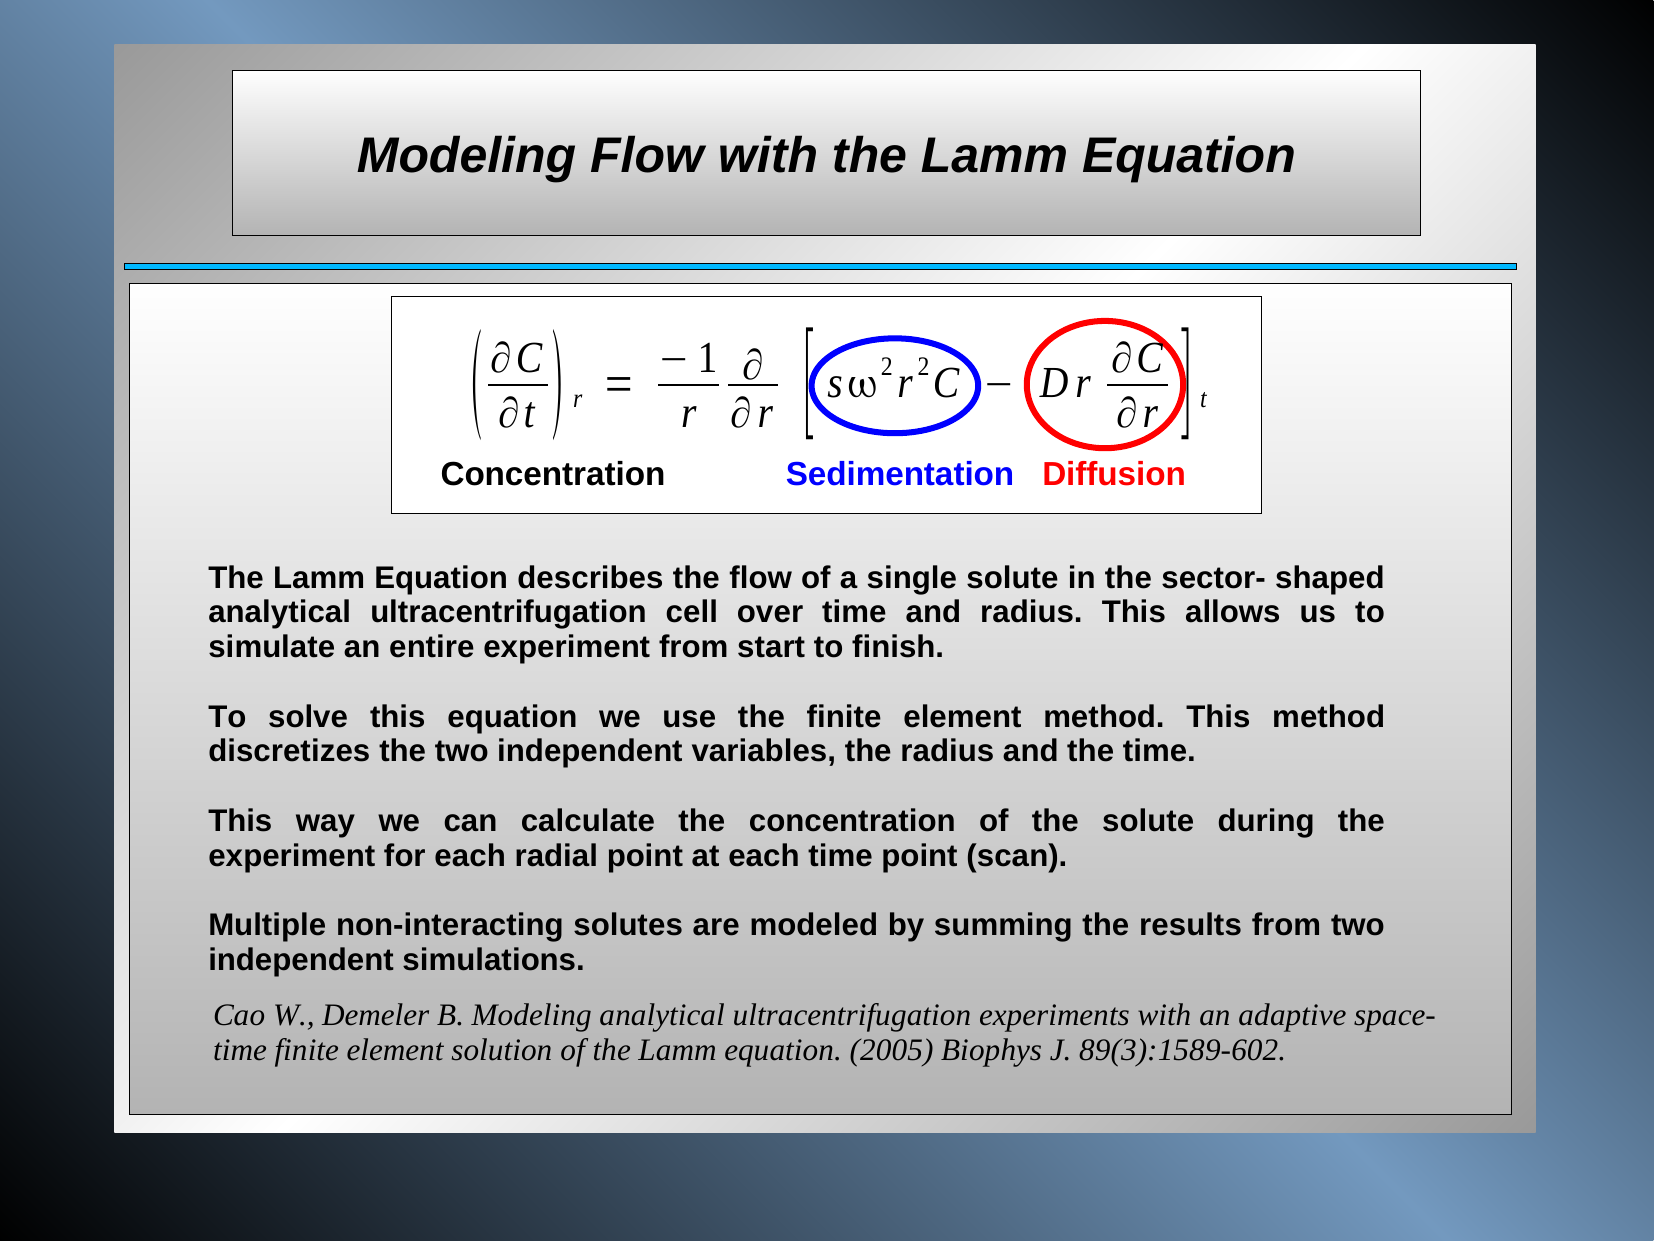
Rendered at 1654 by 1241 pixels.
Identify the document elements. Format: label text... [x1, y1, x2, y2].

text_box Cao W., Demeler B. Modeling analytical ultracentrifugation experiments with an adaptive space-time finite element solution of the Lamm equation. (2005) Biophys J. 89(3):1589-602. [213, 997, 1441, 1067]
text_box [124, 263, 1517, 270]
text_box Concentration Sedimentation Diffusion [440, 455, 1187, 493]
text_box The Lamm Equation describes the flow of a single solute in the sector- shaped analytical ultracentrifugation cell over time and radius. This allows us to simulate an entire experiment from start to finish. To solve this equation we use the finite element method. This method discretizes the two independent variables, the radius and the time. This way we can calculate the concentration of the solute during the experiment for each radial point at each time point (scan). Multiple non-interacting solutes are modeled by summing the results from two independent simulations. [208, 560, 1399, 977]
text_box [232, 70, 1421, 236]
text_box [129, 283, 1512, 1115]
text_box Modeling Flow with the Lamm Equation [246, 127, 1407, 195]
chart [463, 326, 1214, 443]
